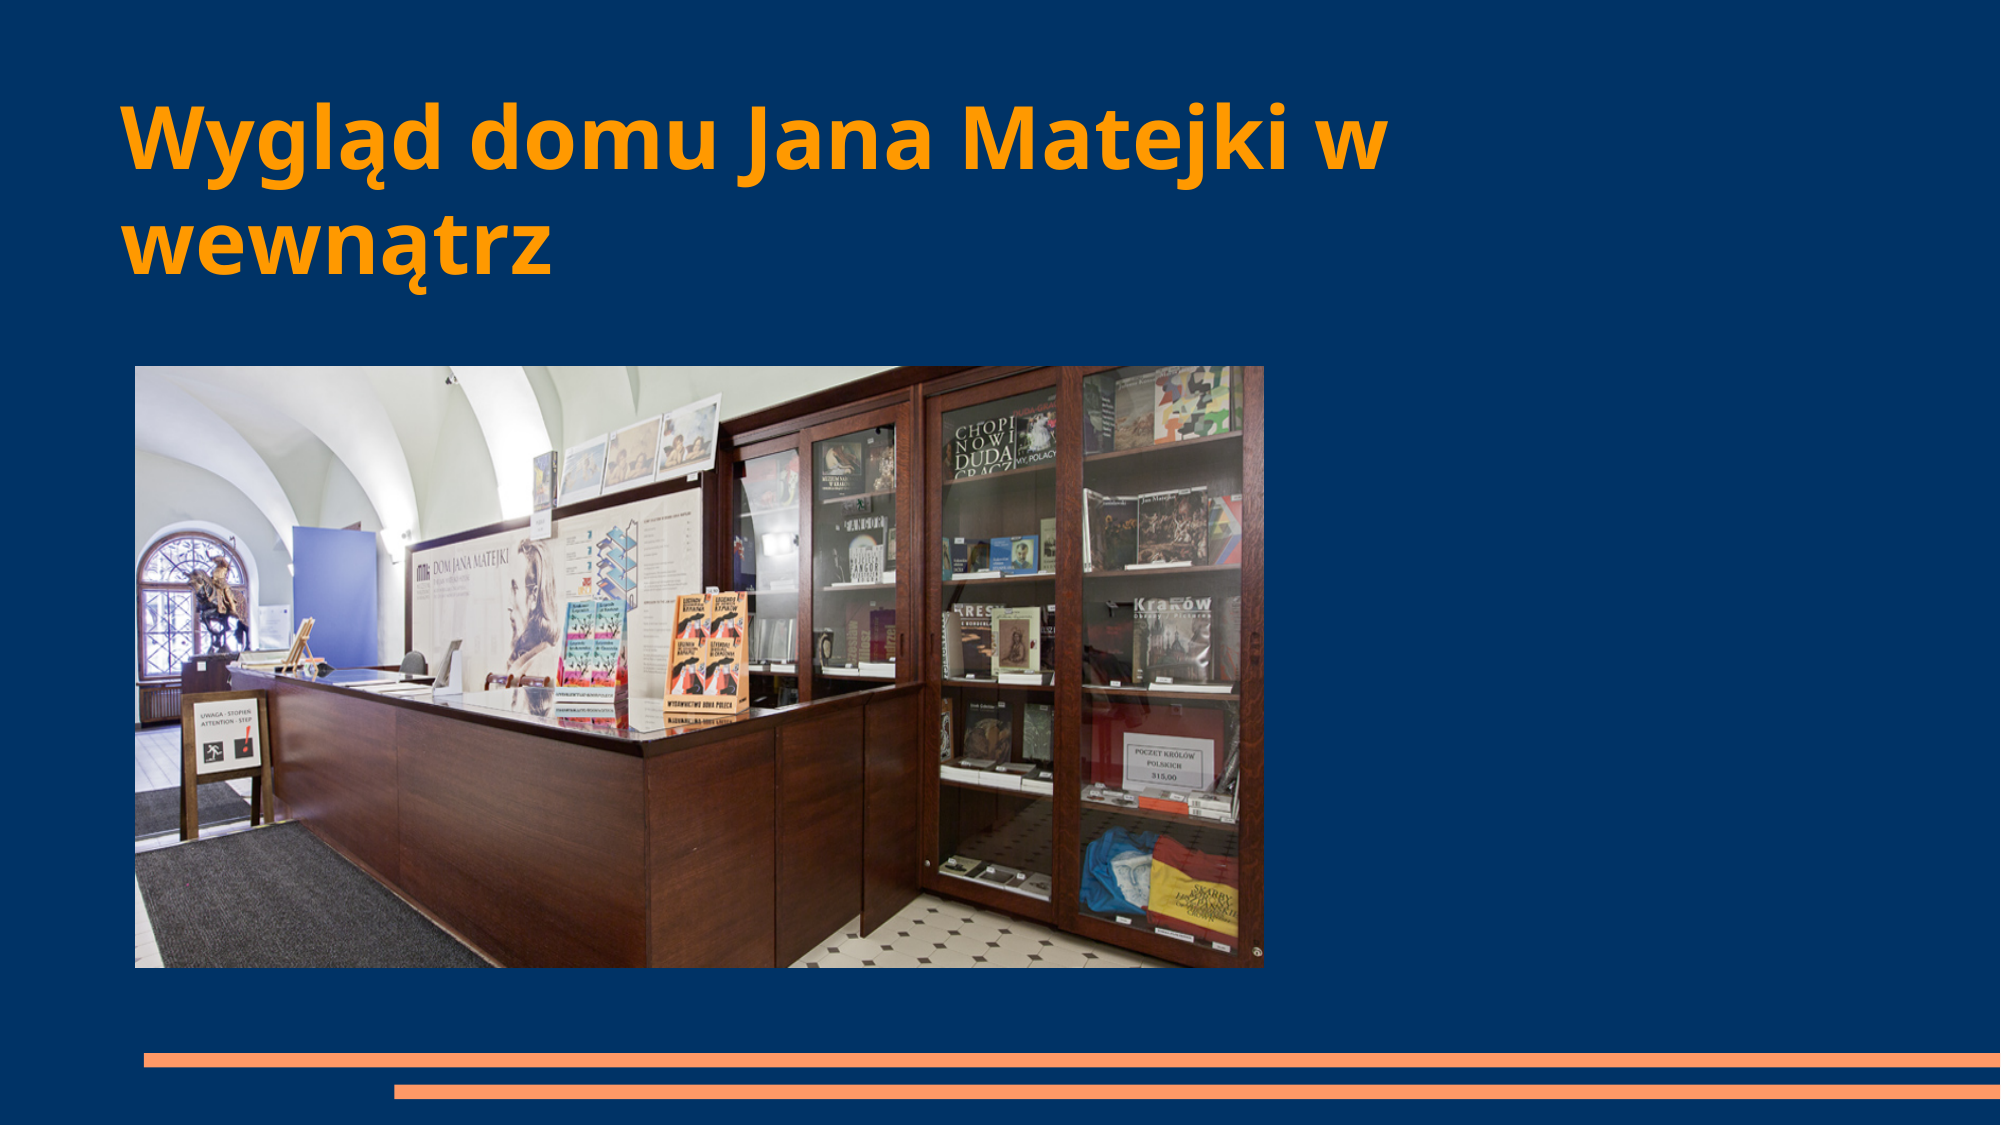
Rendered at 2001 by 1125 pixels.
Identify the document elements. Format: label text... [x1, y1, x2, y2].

picture [135, 366, 1264, 968]
title Wygląd domu Jana Matejki w wewnątrz [106, 74, 1649, 304]
